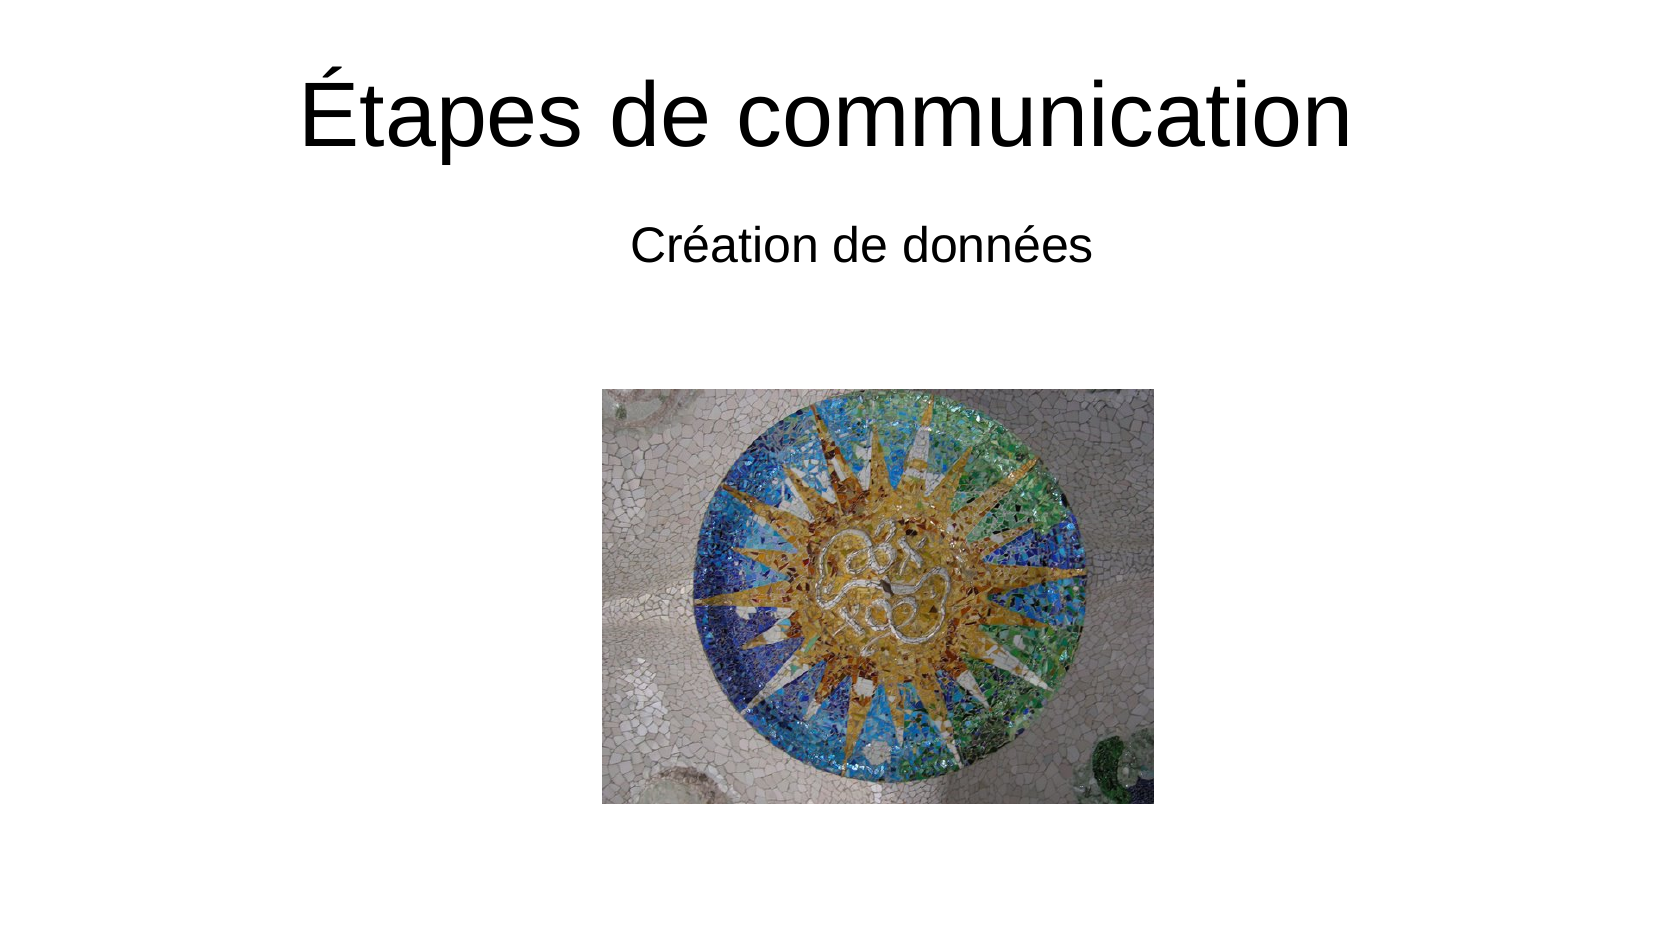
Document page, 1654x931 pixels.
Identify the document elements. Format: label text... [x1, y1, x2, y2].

list Création de données [82, 217, 1571, 757]
title Étapes de communication [82, 37, 1571, 193]
picture [602, 389, 1154, 804]
